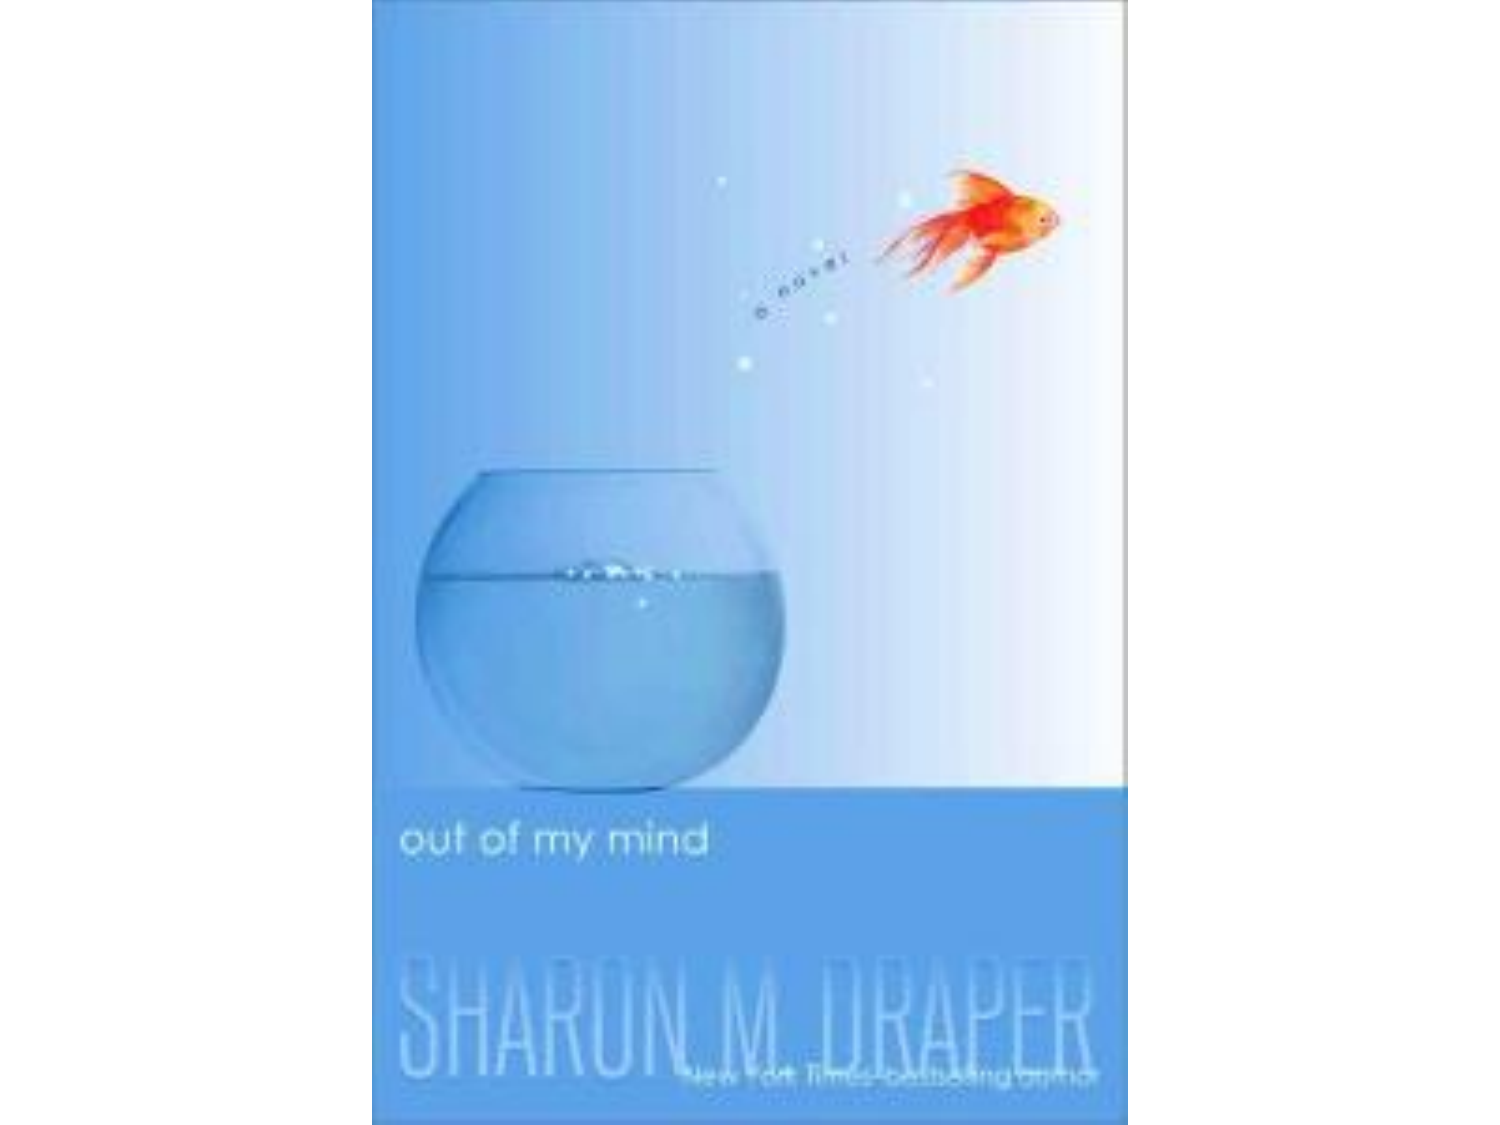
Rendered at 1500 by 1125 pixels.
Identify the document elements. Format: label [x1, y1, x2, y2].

picture [372, 0, 1128, 1125]
